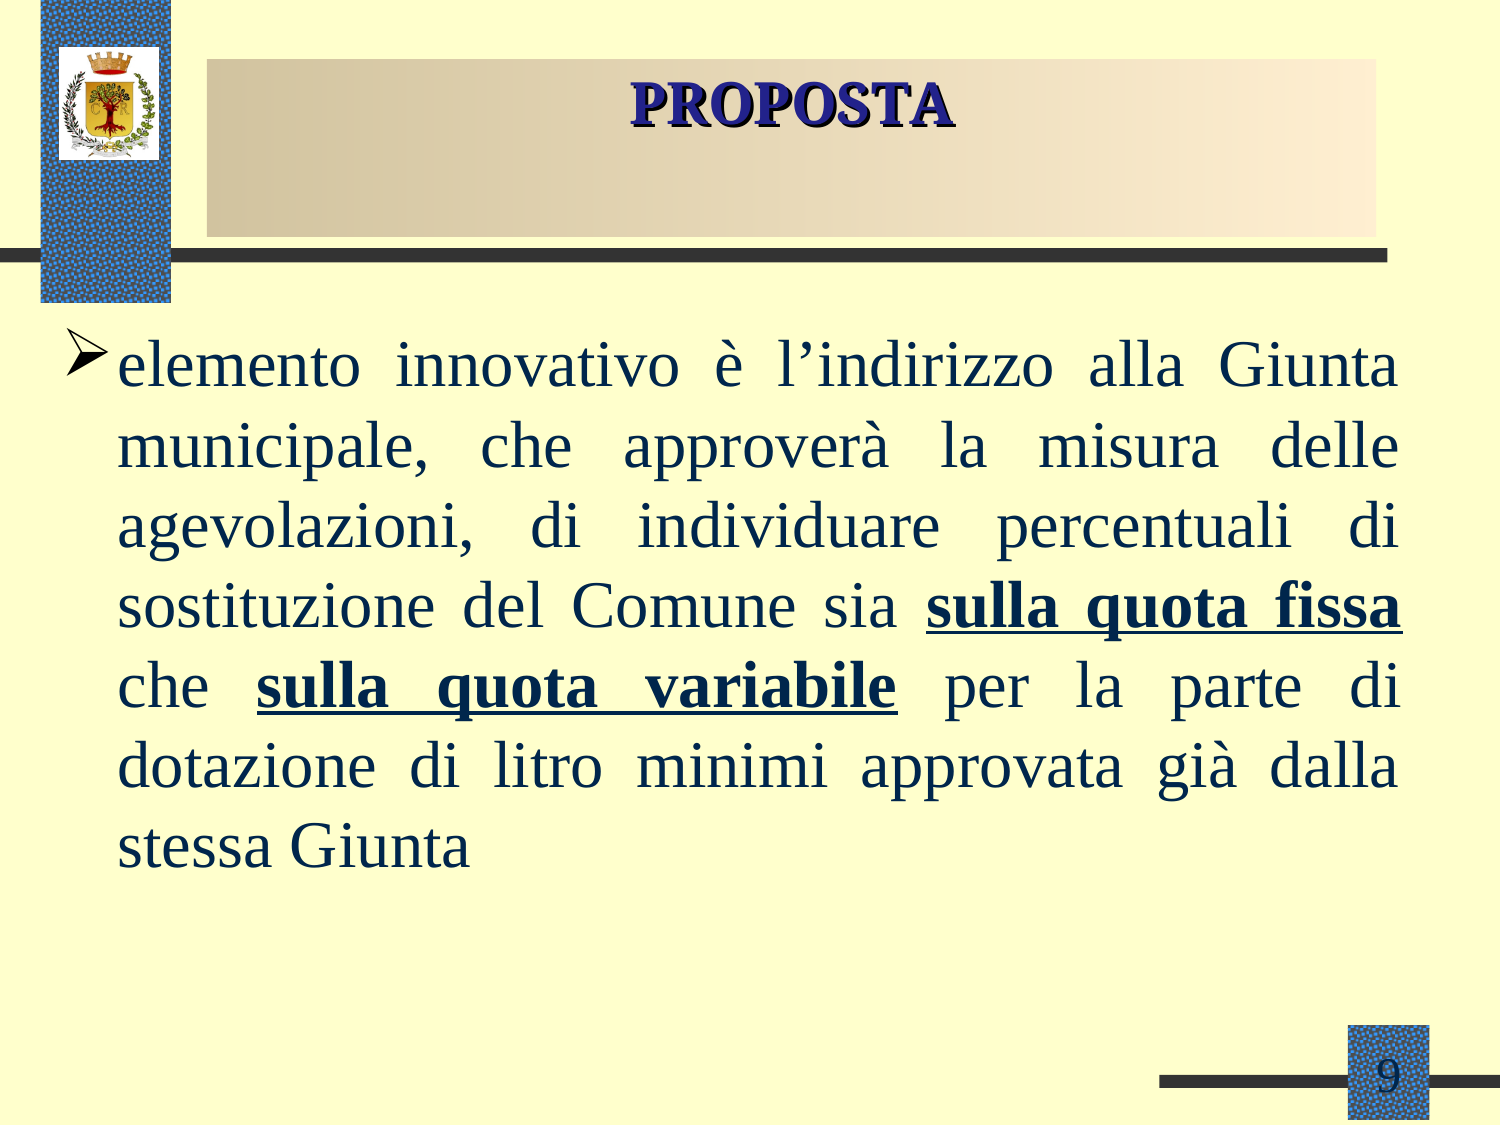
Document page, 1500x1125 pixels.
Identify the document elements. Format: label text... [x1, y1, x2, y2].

text_box <numero> [1347, 1025, 1430, 1120]
picture [40, 0, 171, 303]
list elemento innovativo è l’indirizzo alla Giunta municipale, che approverà la misura delle agevolazioni, di individuare percentuali di sostituzione del Comune sia sulla quota fissa che sulla quota variabile per la parte di dotazione di litro minimi approvata già dalla stessa Giunta [47, 312, 1418, 1016]
text_box PROPOSTA [206, 59, 1377, 237]
